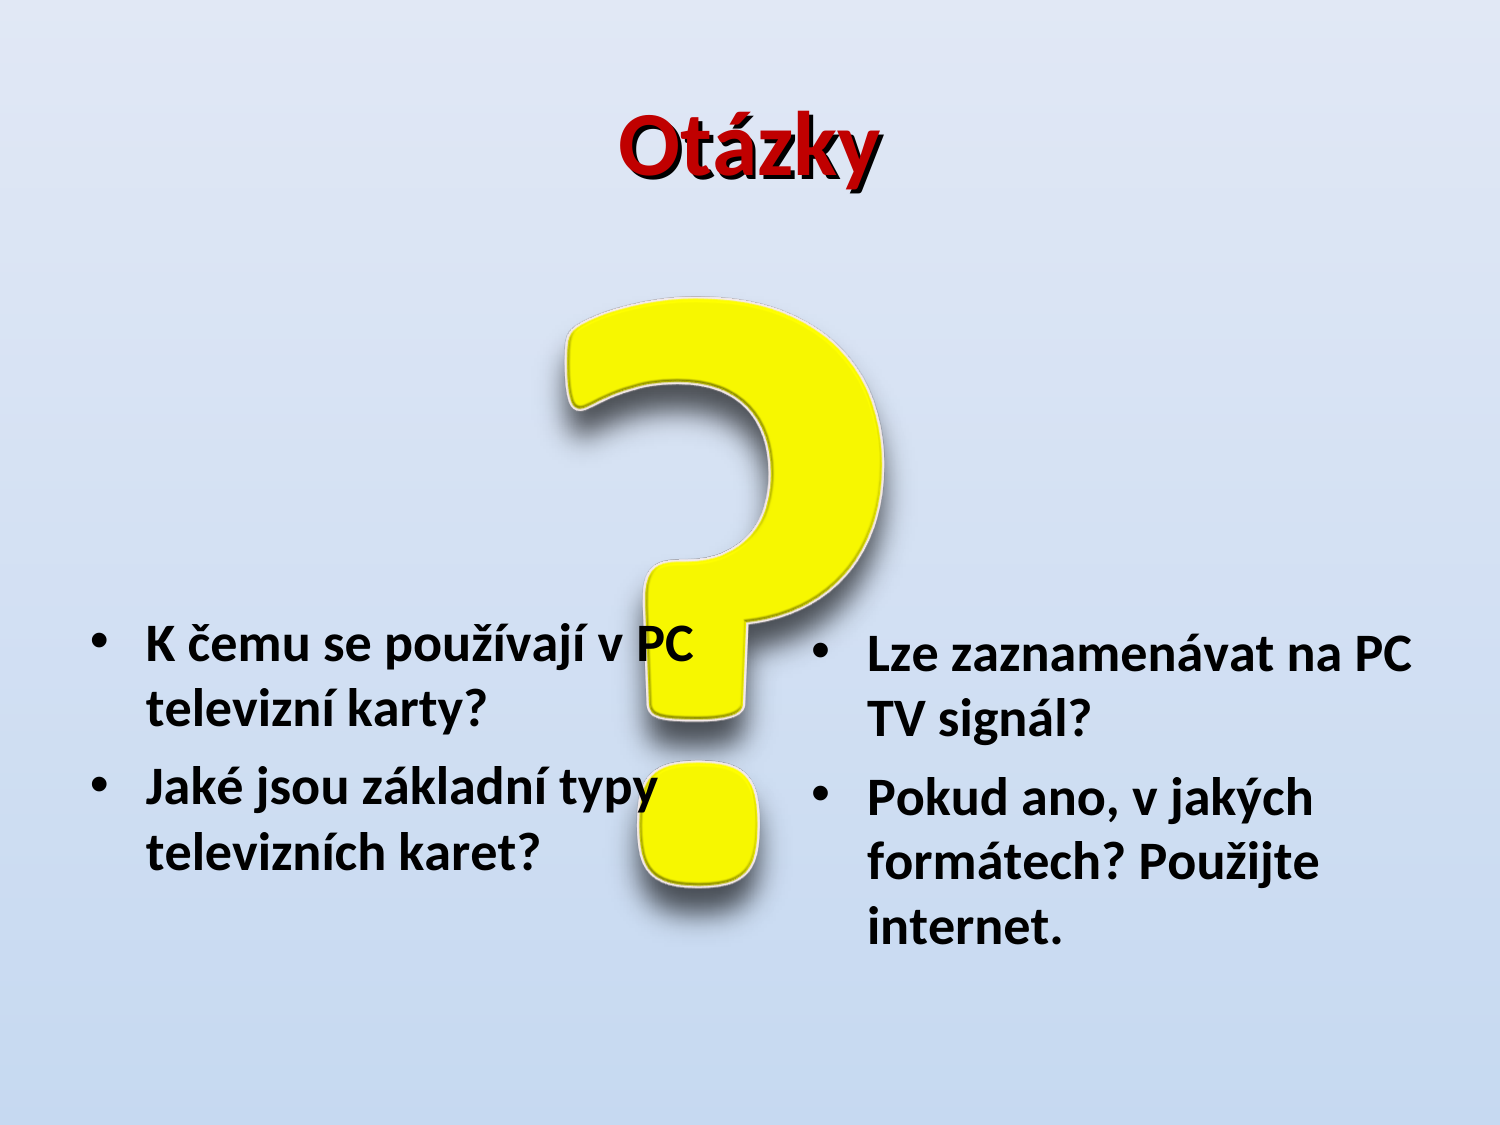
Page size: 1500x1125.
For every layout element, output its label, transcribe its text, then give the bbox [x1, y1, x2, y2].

text_box Lze zaznamenávat na PC TV signál? Pokud ano, v jakých formátech? Použijte internet. [796, 609, 1459, 1012]
text_box Otázky [75, 45, 1426, 233]
picture [0, 0, 1477, 1125]
text_box K čemu se používají v PC televizní karty? Jaké jsou základní typy televizních karet? [75, 599, 738, 1035]
